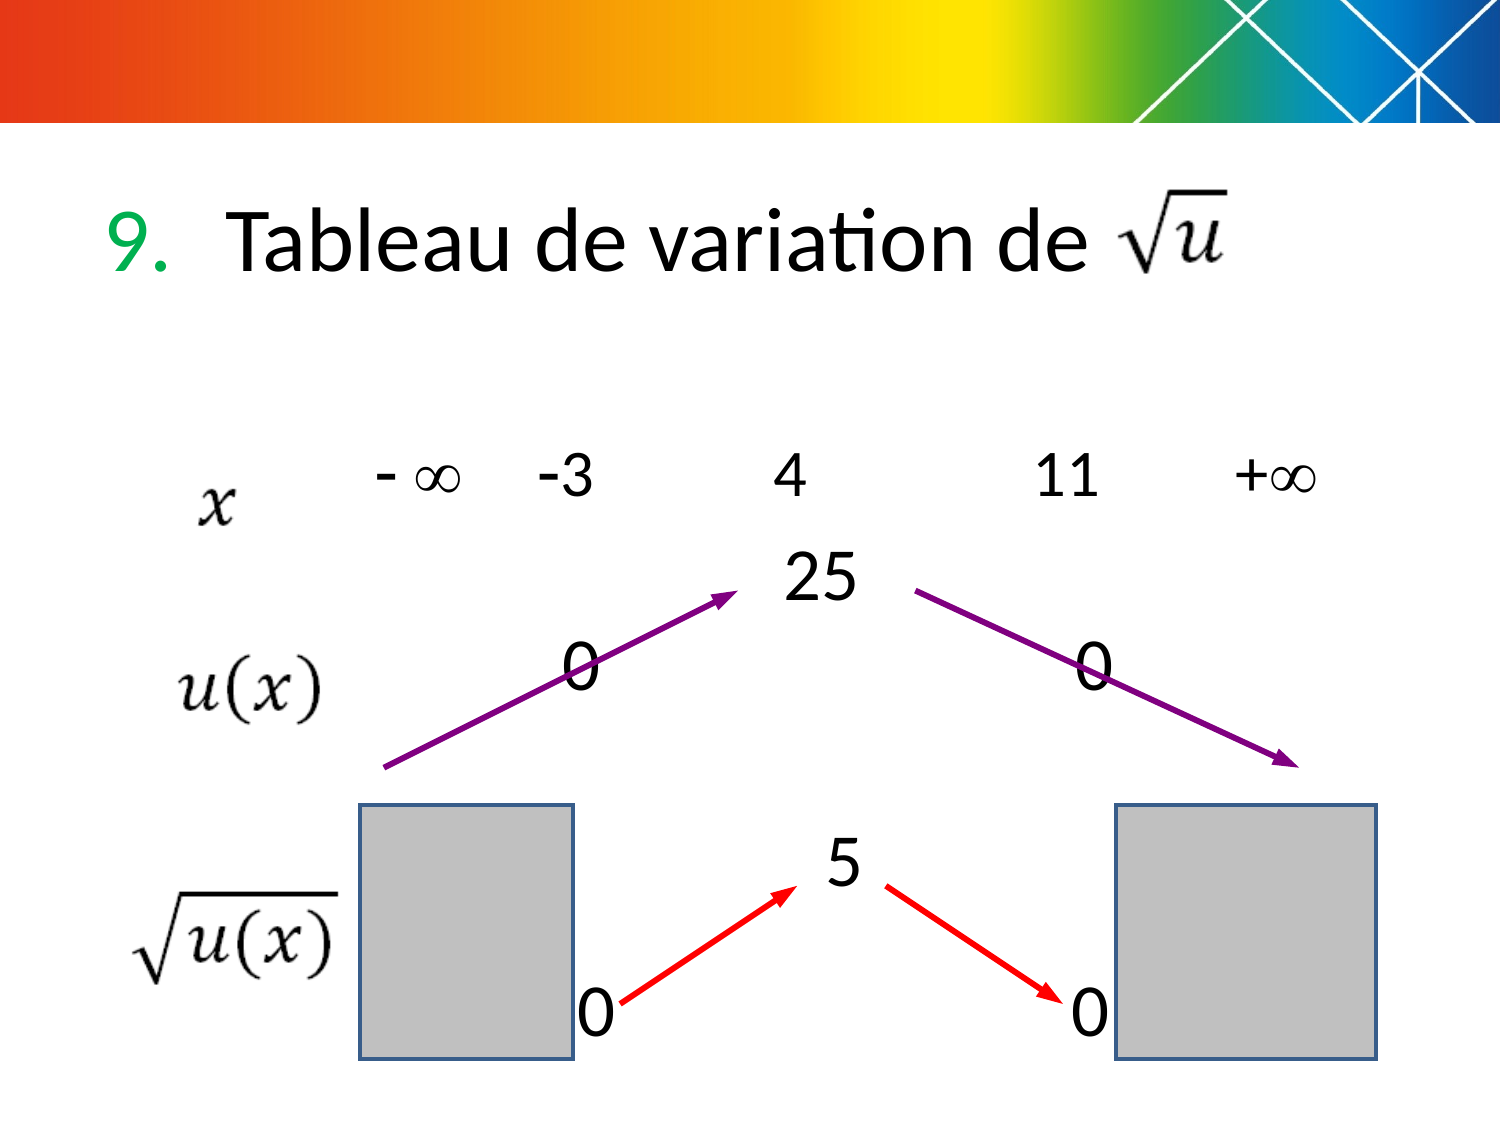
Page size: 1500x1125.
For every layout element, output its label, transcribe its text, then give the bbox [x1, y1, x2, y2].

picture [1104, 172, 1253, 303]
title Tableau de variation de [88, 163, 1425, 305]
table_cell 5 0 0 [360, 803, 1372, 1059]
table_header   3 4 11 + [360, 421, 1372, 518]
picture [183, 467, 251, 542]
picture [0, 0, 1359, 123]
text_box [360, 804, 573, 1059]
picture [171, 645, 331, 733]
table_cell [112, 518, 360, 803]
table_cell [112, 803, 360, 1059]
table_header [112, 421, 360, 518]
picture [1340, 0, 1500, 123]
text_box [1116, 804, 1376, 1059]
table_cell 25 0 0 [360, 518, 1372, 803]
